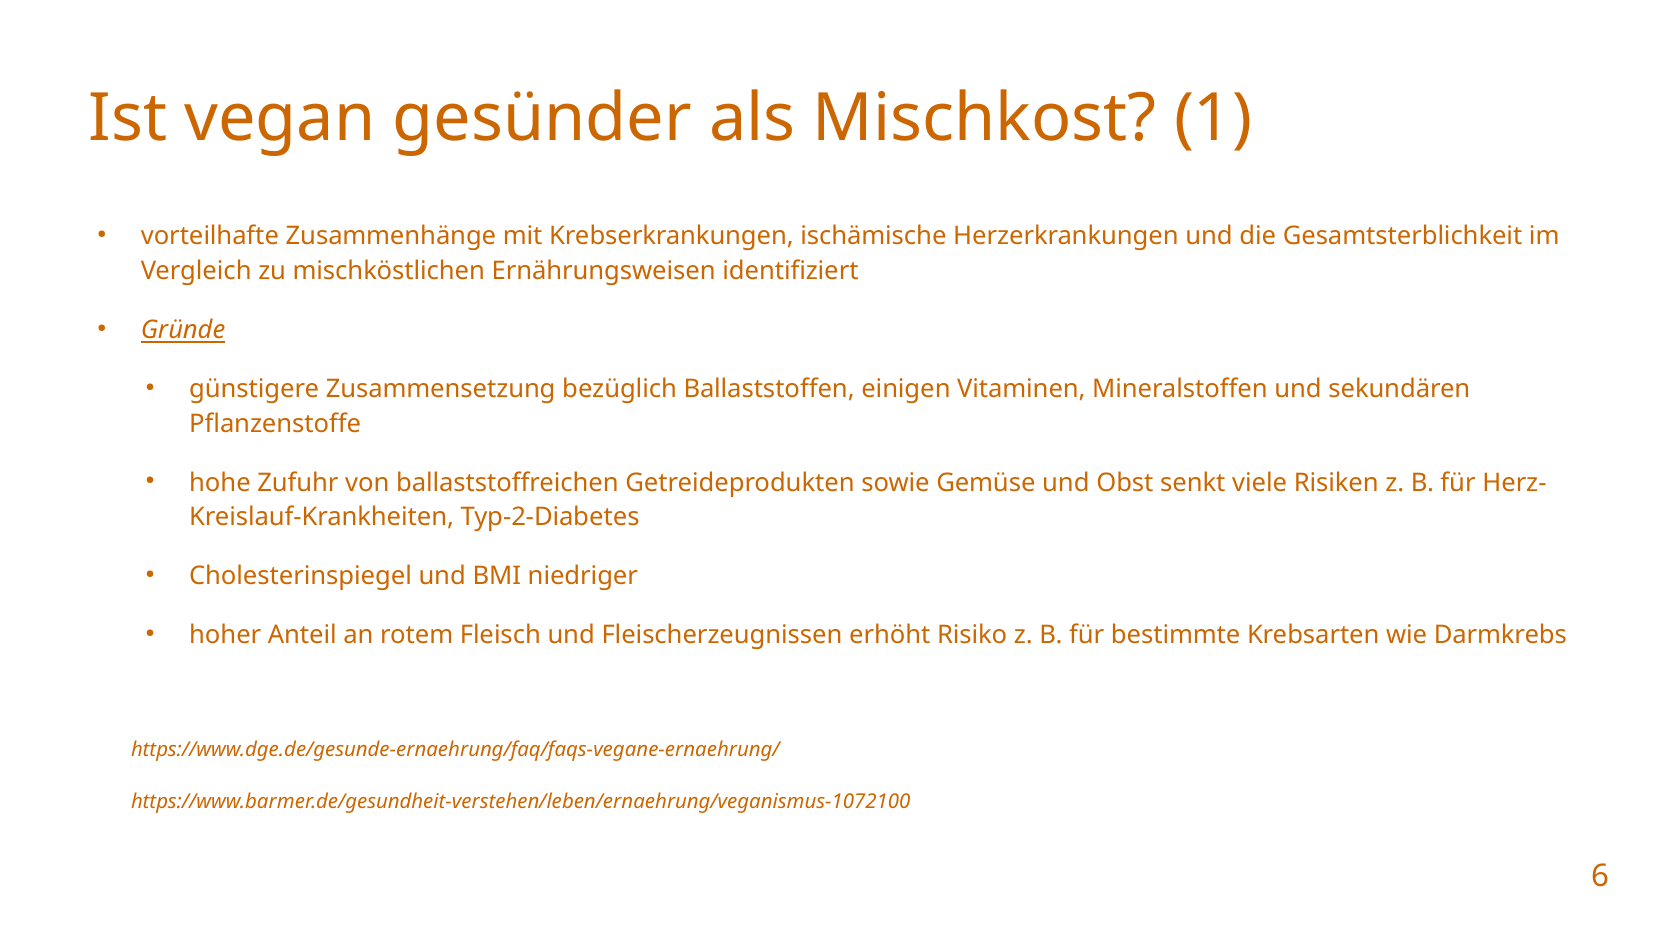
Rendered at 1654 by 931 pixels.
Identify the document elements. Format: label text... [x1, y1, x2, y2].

title Ist vegan gesünder als Mischkost? (1) [88, 37, 1489, 193]
list vorteilhafte Zusammenhänge mit Krebserkrankungen, ischämische Herzerkrankungen und die Gesamtsterblichkeit im Vergleich zu mischköstlichen Ernährungsweisen identifiziert Gründe günstigere Zusammensetzung bezüglich Ballaststoffen, einigen Vitaminen, Mineralstoffen und sekundären Pflanzenstoffe hohe Zufuhr von ballaststoff­reichen Getreideprodukten sowie Gemüse und Obst senkt viele Risiken z. B. für Herz-Kreislauf-Krankheiten, Typ-2-Diabetes Cholesterinspiegel und BMI niedriger hoher Anteil an rotem Fleisch und Fleischerzeugnissen erhöht Risiko z. B. für bestimmte Krebsarten wie Darmkrebs https://www.dge.de/gesunde-ernaehrung/faq/faqs-vegane-ernaehrung/ https://www.barmer.de/gesundheit-verstehen/leben/ernaehrung/veganismus-1072100 [82, 217, 1571, 857]
